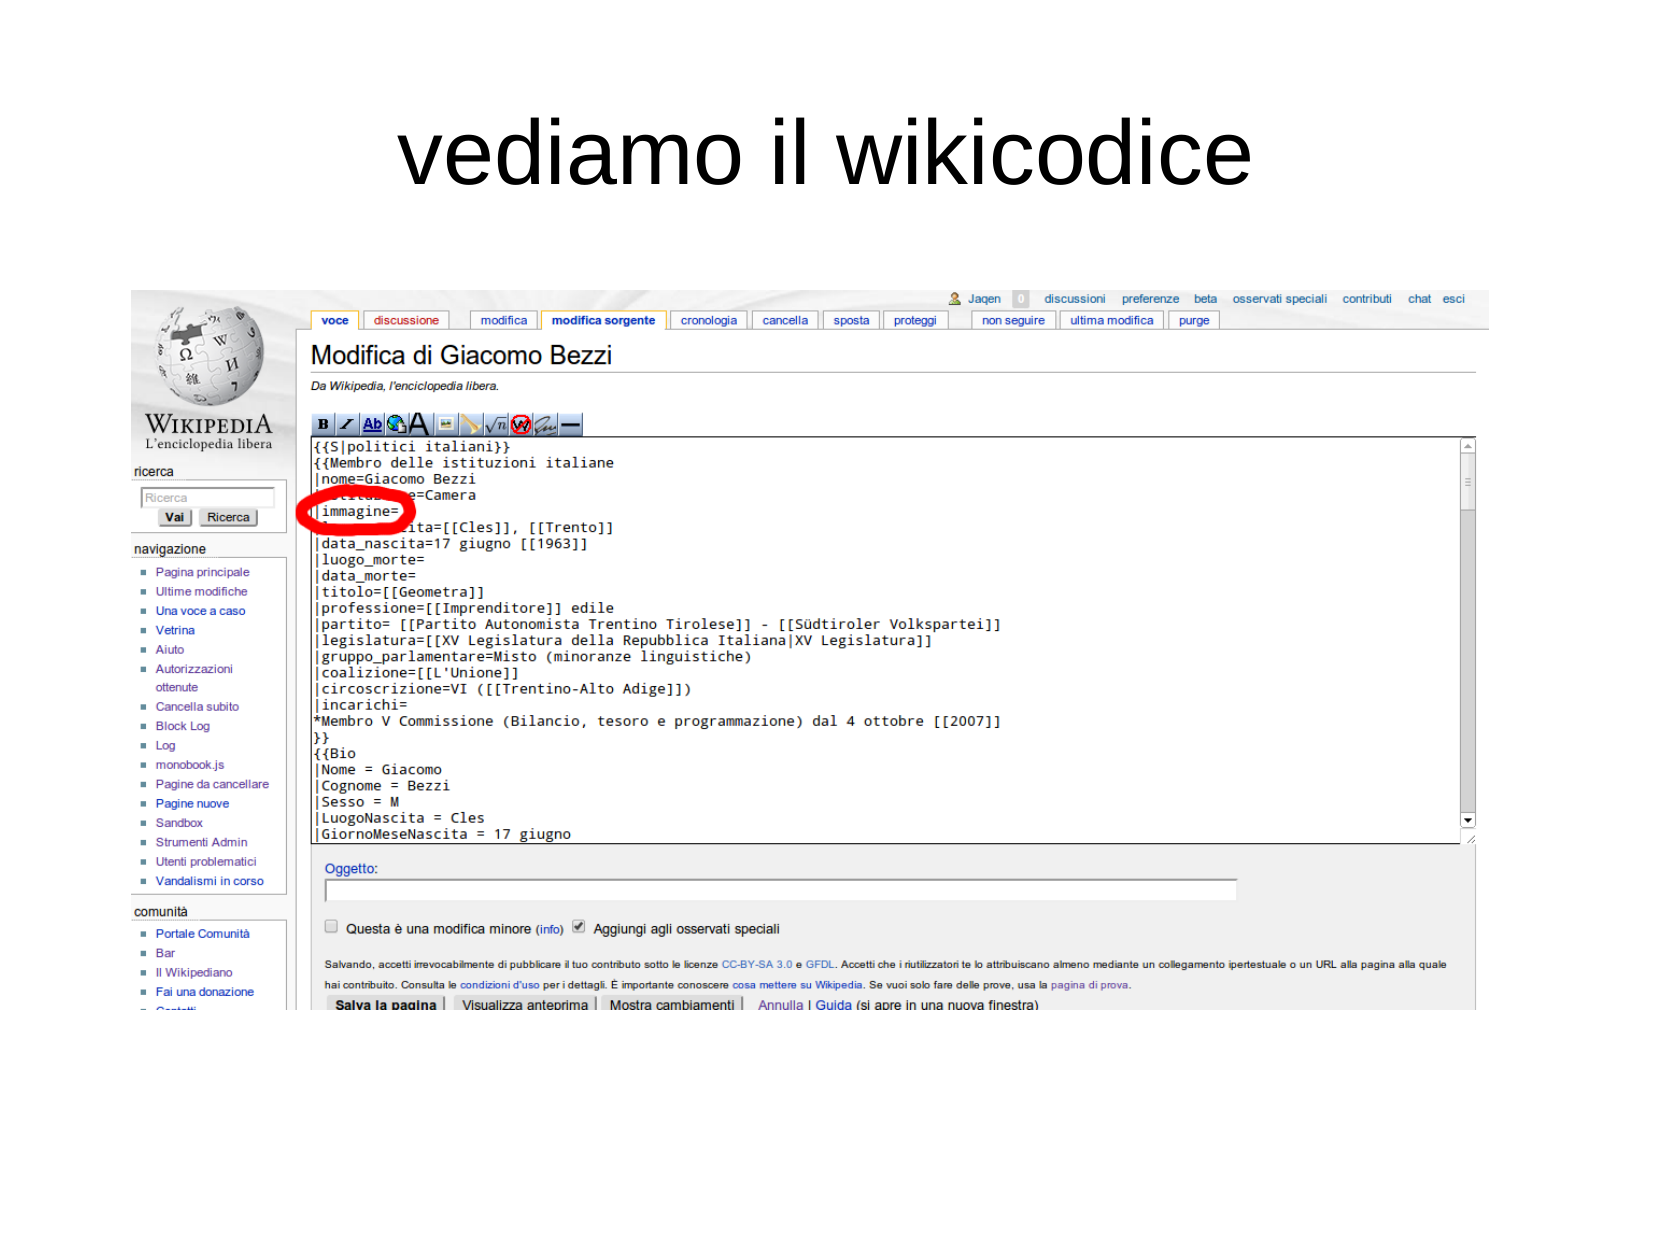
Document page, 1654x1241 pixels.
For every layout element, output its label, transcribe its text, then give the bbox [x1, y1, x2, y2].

title vediamo il wikicodice [82, 49, 1571, 257]
picture [131, 290, 1489, 1010]
